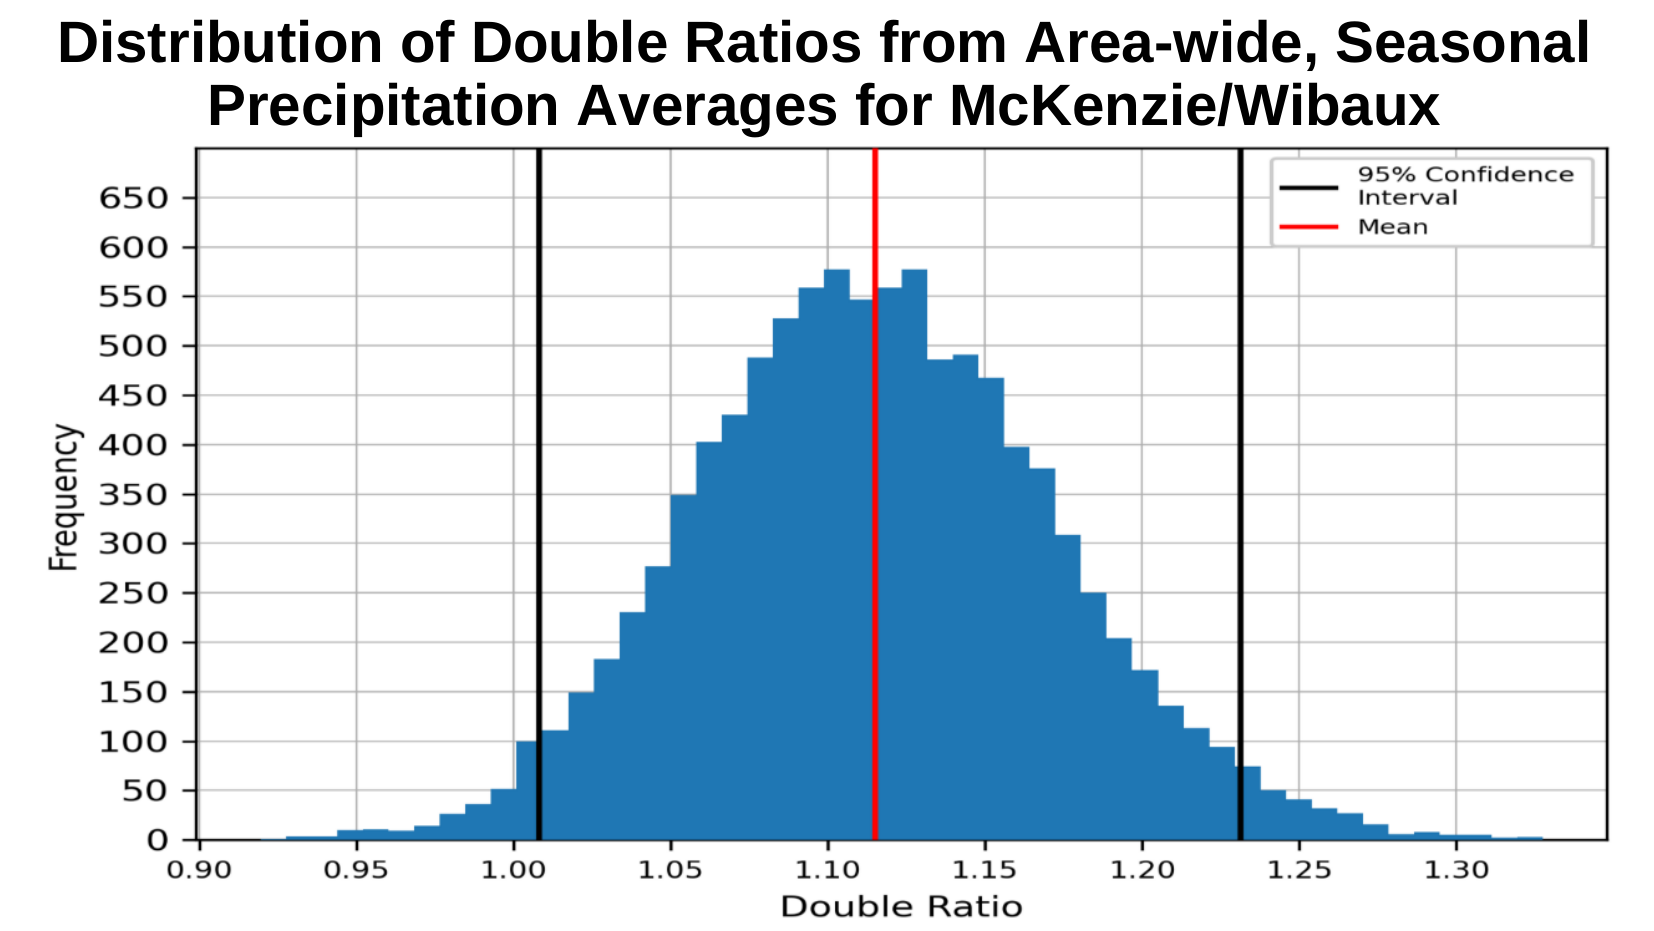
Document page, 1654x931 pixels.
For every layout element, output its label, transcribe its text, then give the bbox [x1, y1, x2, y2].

picture [37, 144, 1616, 925]
title Distribution of Double Ratios from Area-wide, Seasonal Precipitation Averages for McKenzie/Wibaux [0, 0, 1651, 151]
